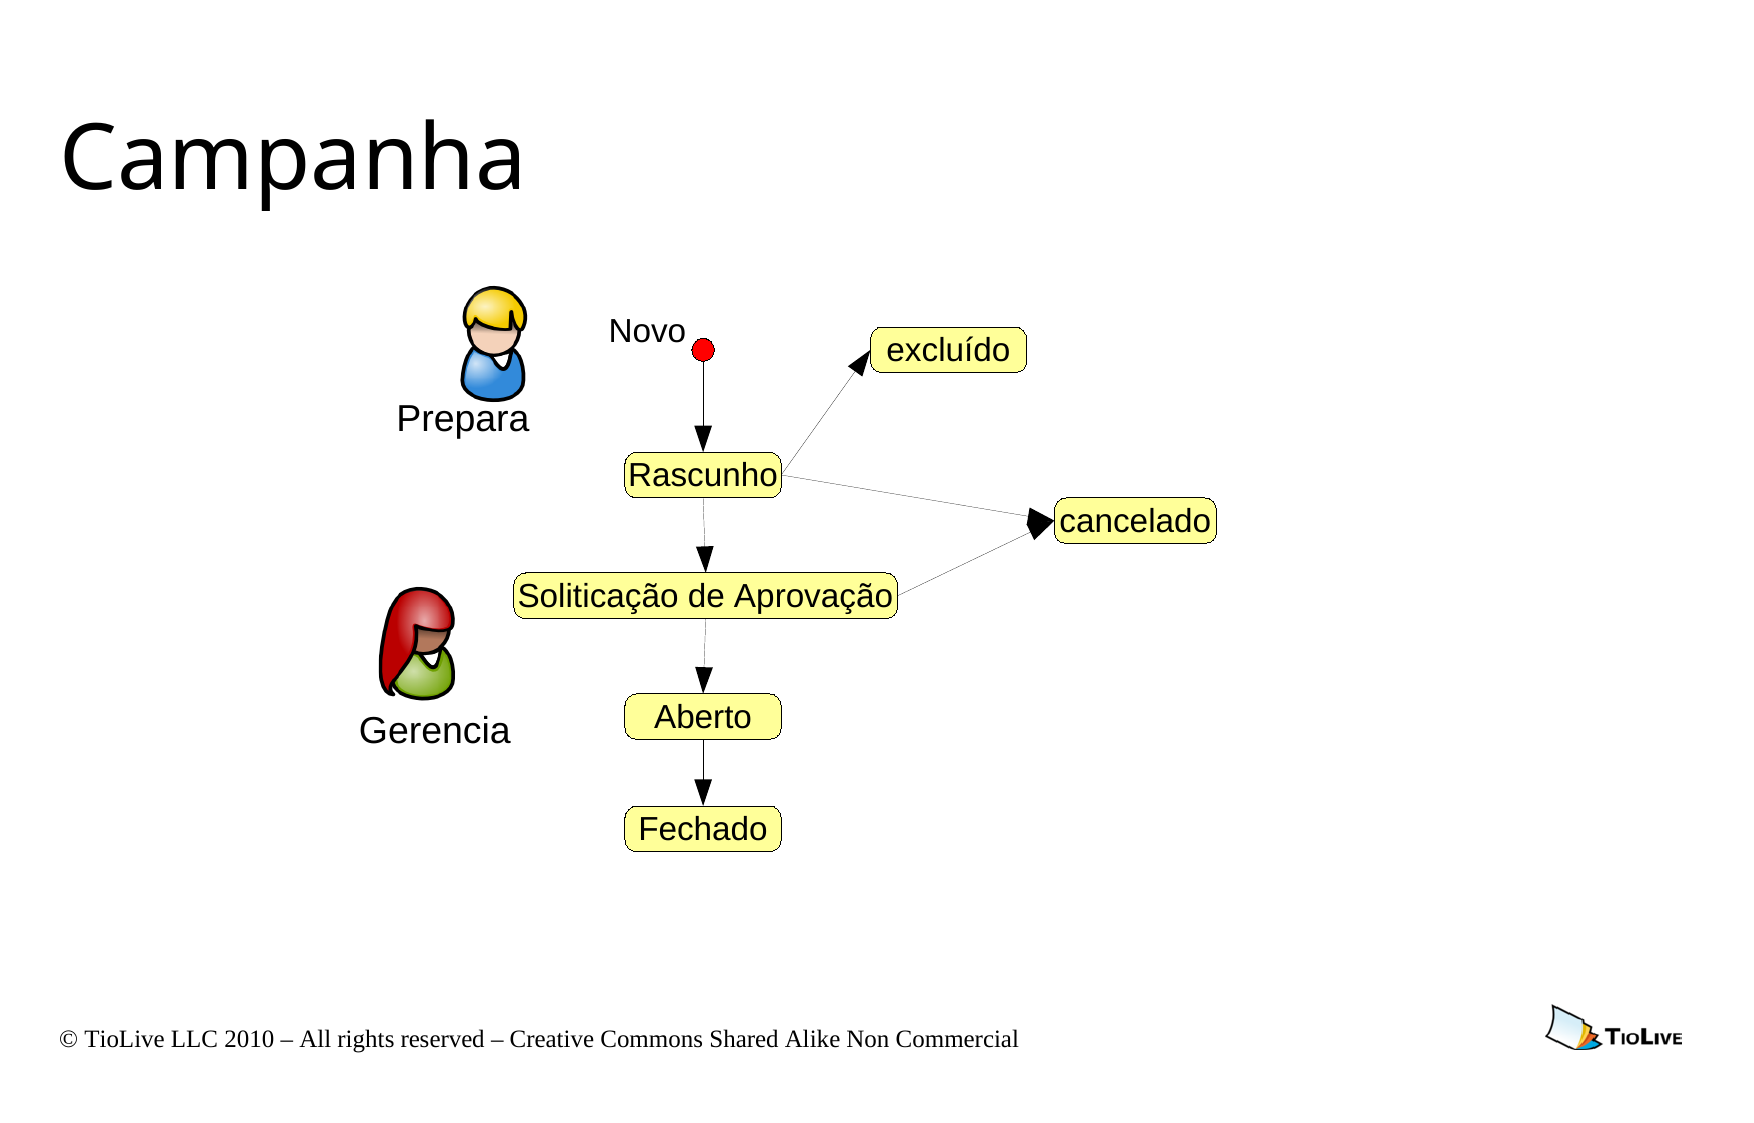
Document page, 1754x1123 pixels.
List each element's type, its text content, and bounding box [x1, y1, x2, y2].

text_box Novo [602, 309, 693, 353]
text_box Prepara [396, 394, 530, 470]
text_box Soliticação de Aprovação [513, 572, 898, 619]
text_box excluído [870, 327, 1027, 373]
title Campanha [59, 92, 1695, 216]
picture [359, 583, 478, 703]
text_box Gerencia [359, 706, 511, 755]
text_box cancelado [1054, 497, 1217, 544]
picture [1545, 1004, 1682, 1050]
picture [434, 283, 553, 403]
text_box Rascunho [624, 452, 782, 498]
text_box Aberto [624, 693, 782, 740]
text_box [692, 338, 715, 362]
text_box Fechado [624, 806, 782, 852]
